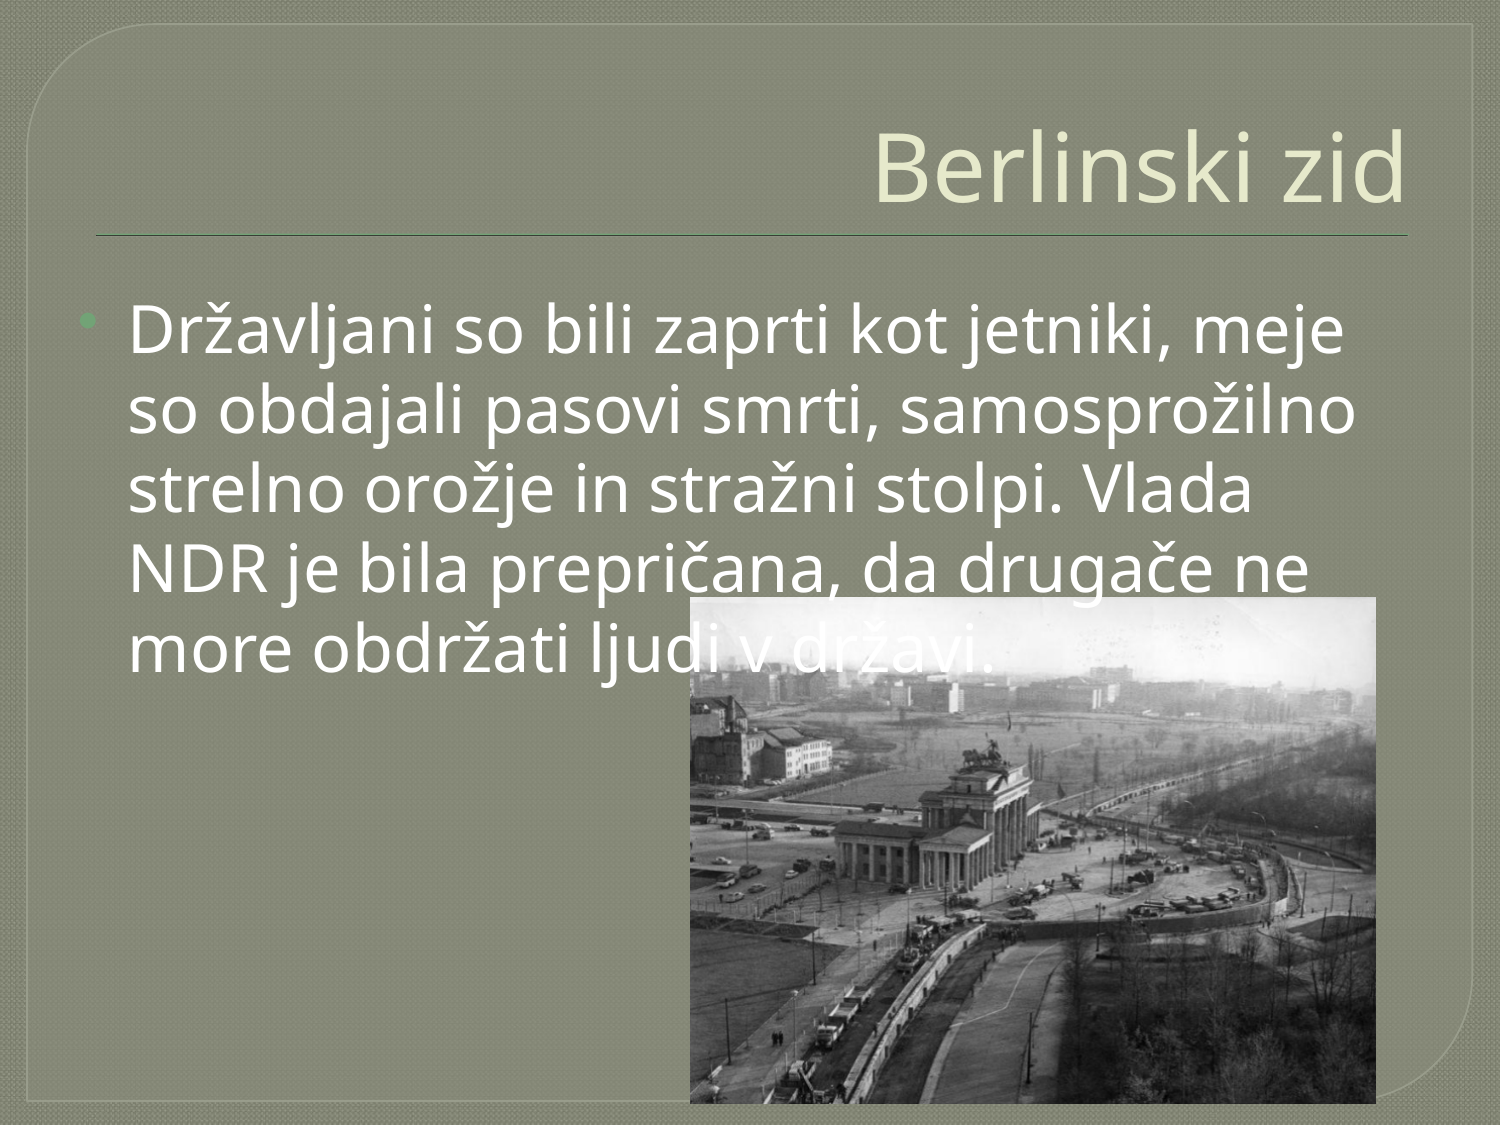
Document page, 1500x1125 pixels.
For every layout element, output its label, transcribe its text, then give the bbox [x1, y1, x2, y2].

picture [0, 0, 1500, 1125]
list Državljani so bili zaprti kot jetniki, meje so obdajali pasovi smrti, samosprožilno strelno orožje in stražni stolpi. Vlada NDR je bila prepričana, da drugače ne more obdržati ljudi v državi. [64, 278, 1415, 1022]
title Berlinski zid [75, 41, 1425, 230]
